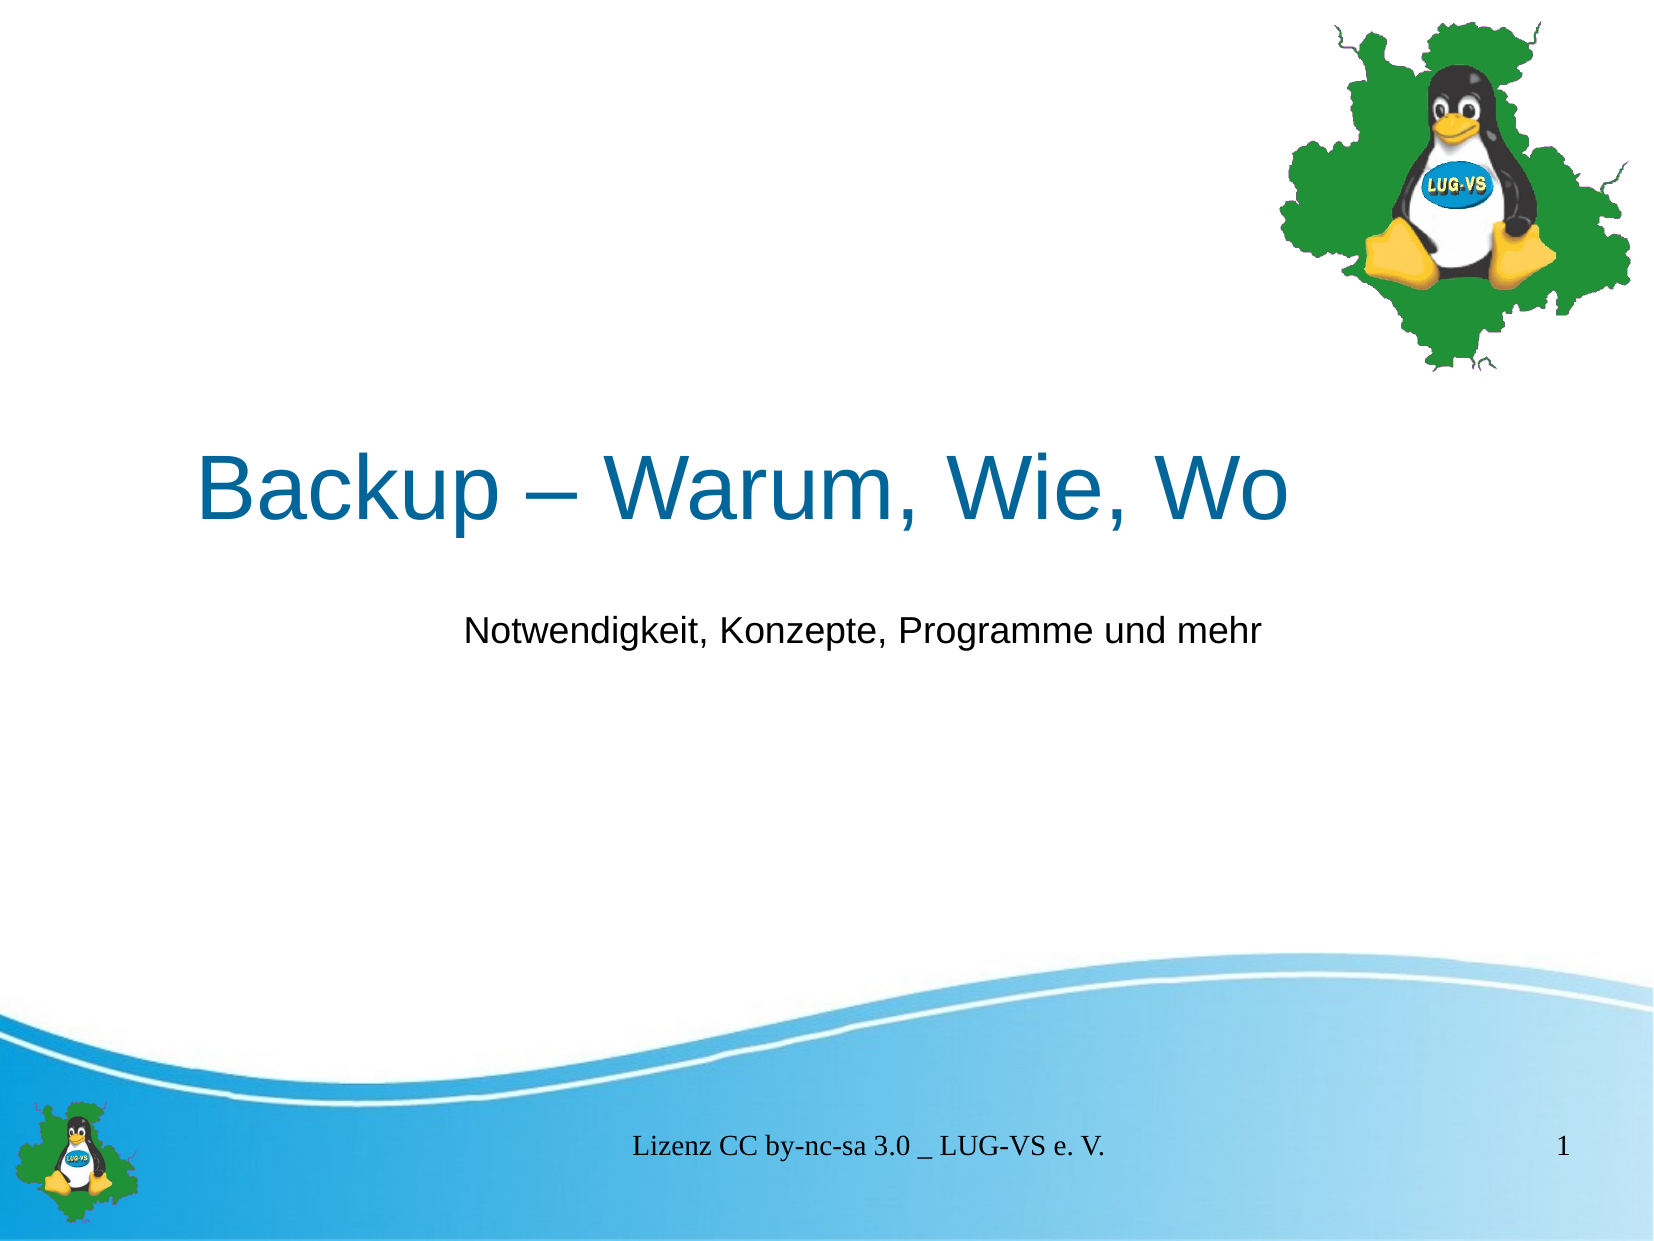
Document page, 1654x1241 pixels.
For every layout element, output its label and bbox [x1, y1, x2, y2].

picture [0, 952, 1654, 1241]
text_box [0, 384, 1489, 592]
picture [1269, 11, 1642, 374]
picture [86, 518, 1574, 727]
